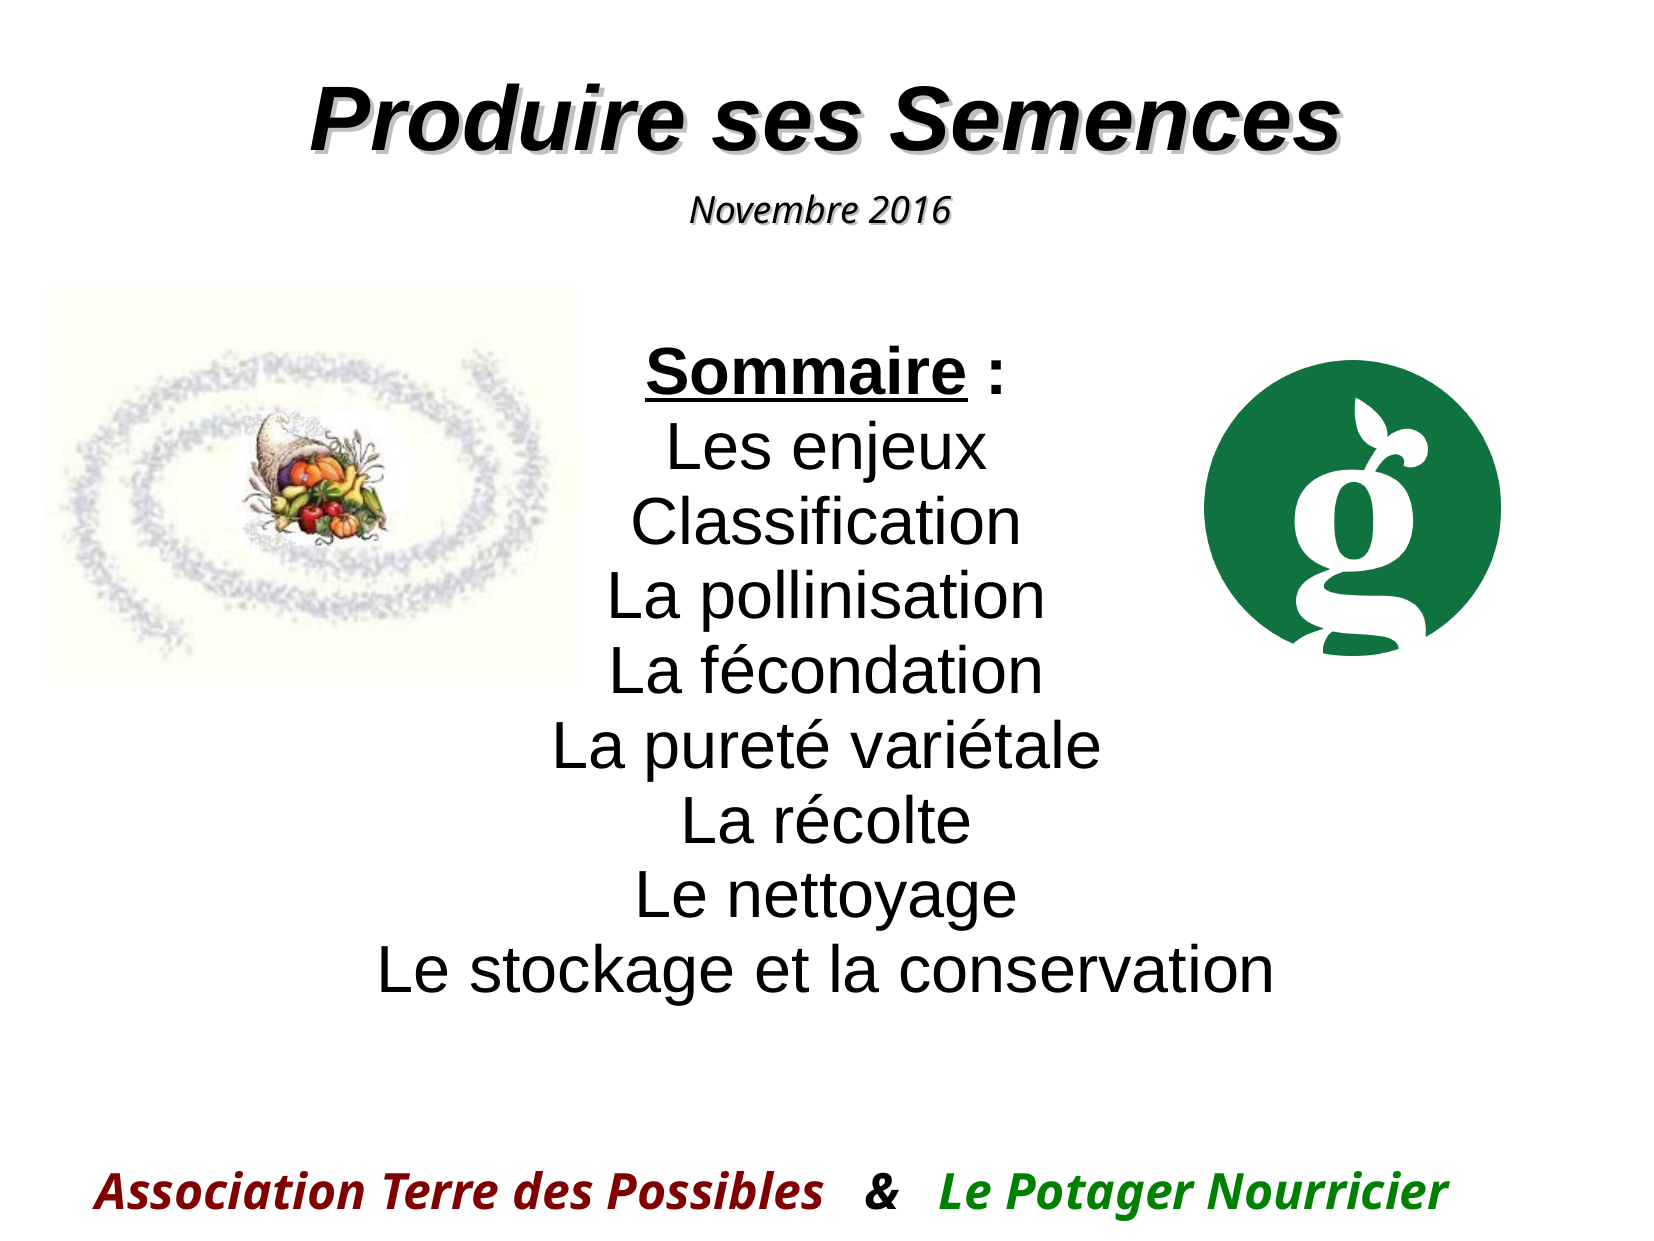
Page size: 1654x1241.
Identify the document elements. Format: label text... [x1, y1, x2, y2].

title Produire ses Semences Novembre 2016 [82, 49, 1571, 257]
picture [46, 286, 579, 686]
subtitle Sommaire : Les enjeux Classification La pollinisation La fécondation La pureté variétale La récolte Le nettoyage Le stockage et la conservation Association Terre des Possibles & Le Potager Nourricier [82, 318, 1571, 1241]
picture [1204, 360, 1501, 656]
